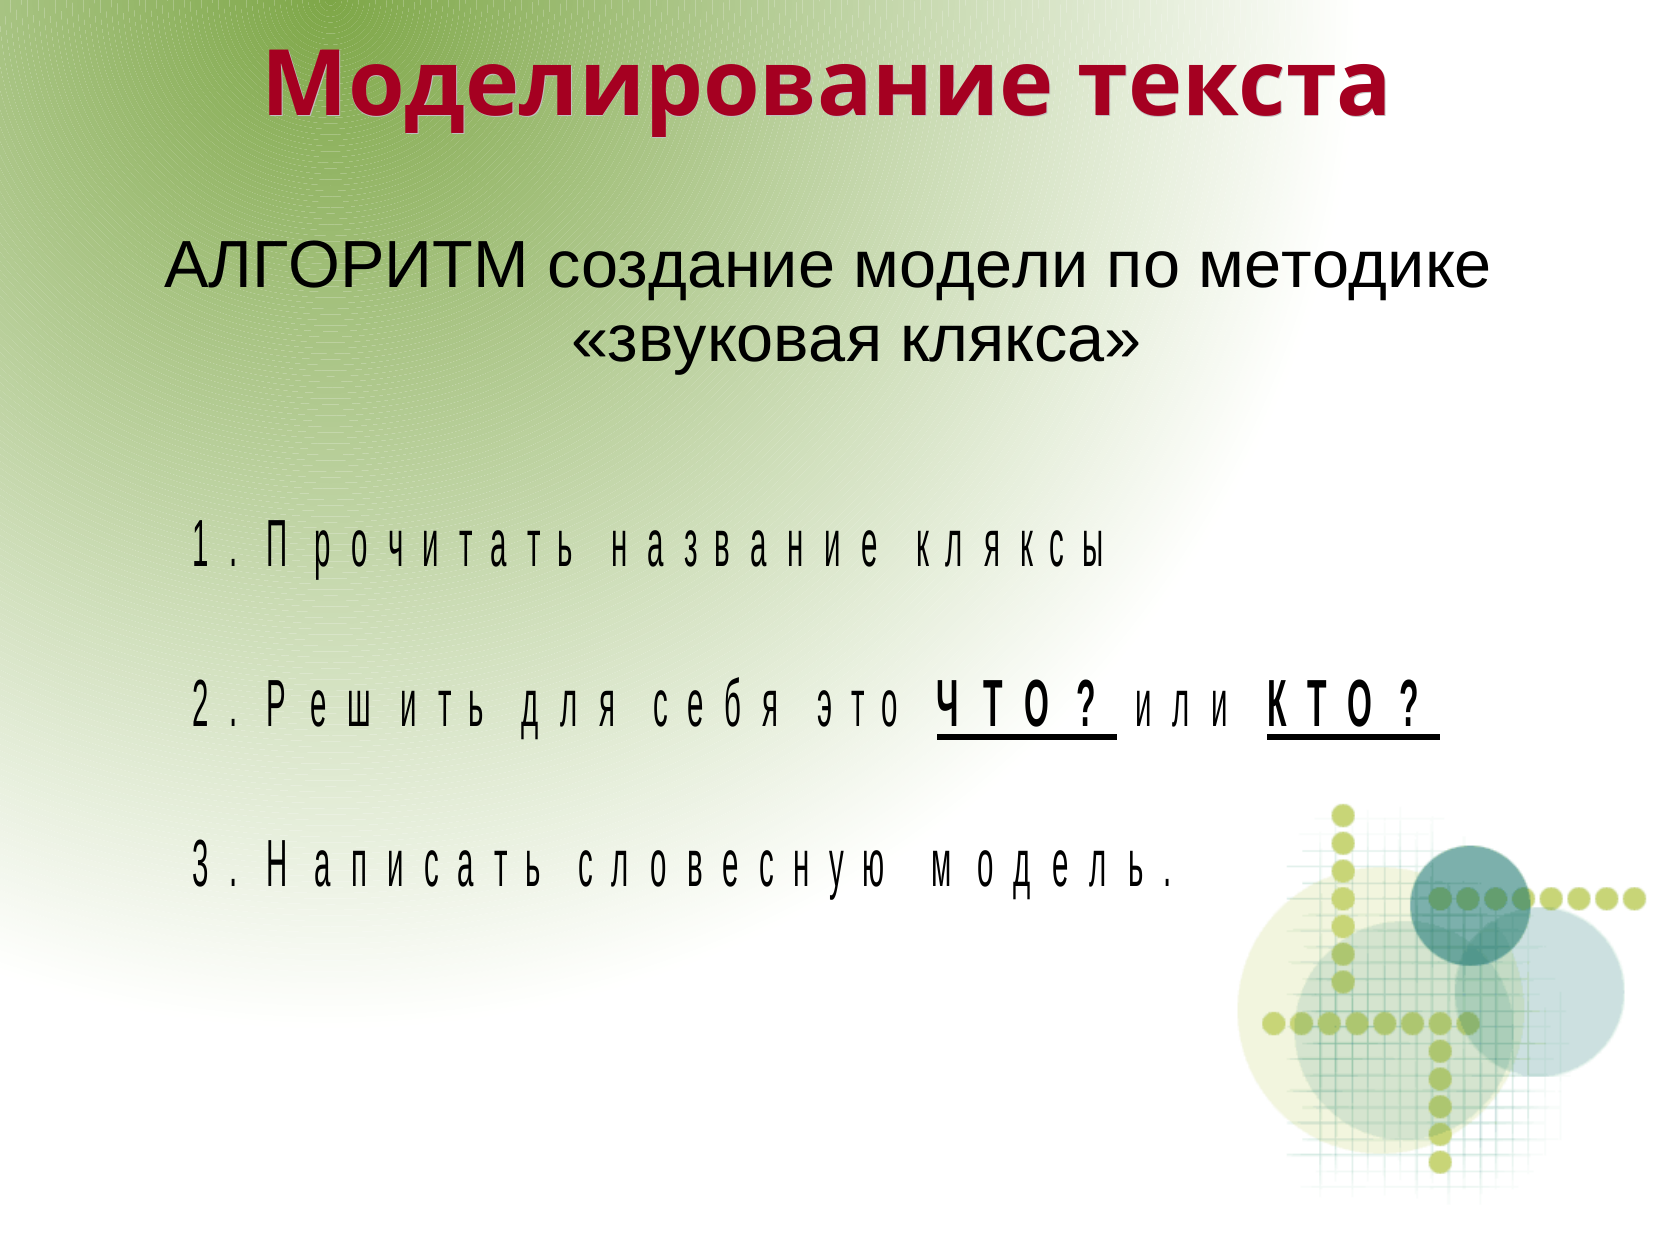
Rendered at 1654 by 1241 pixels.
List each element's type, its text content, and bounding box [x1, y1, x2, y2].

picture [177, 494, 1526, 916]
chart [845, 344, 1535, 1127]
list АЛГОРИТМ создание модели по методике «звуковая клякса» [92, 226, 1565, 414]
title Моделирование текста [121, 14, 1534, 226]
picture [1224, 792, 1654, 1211]
